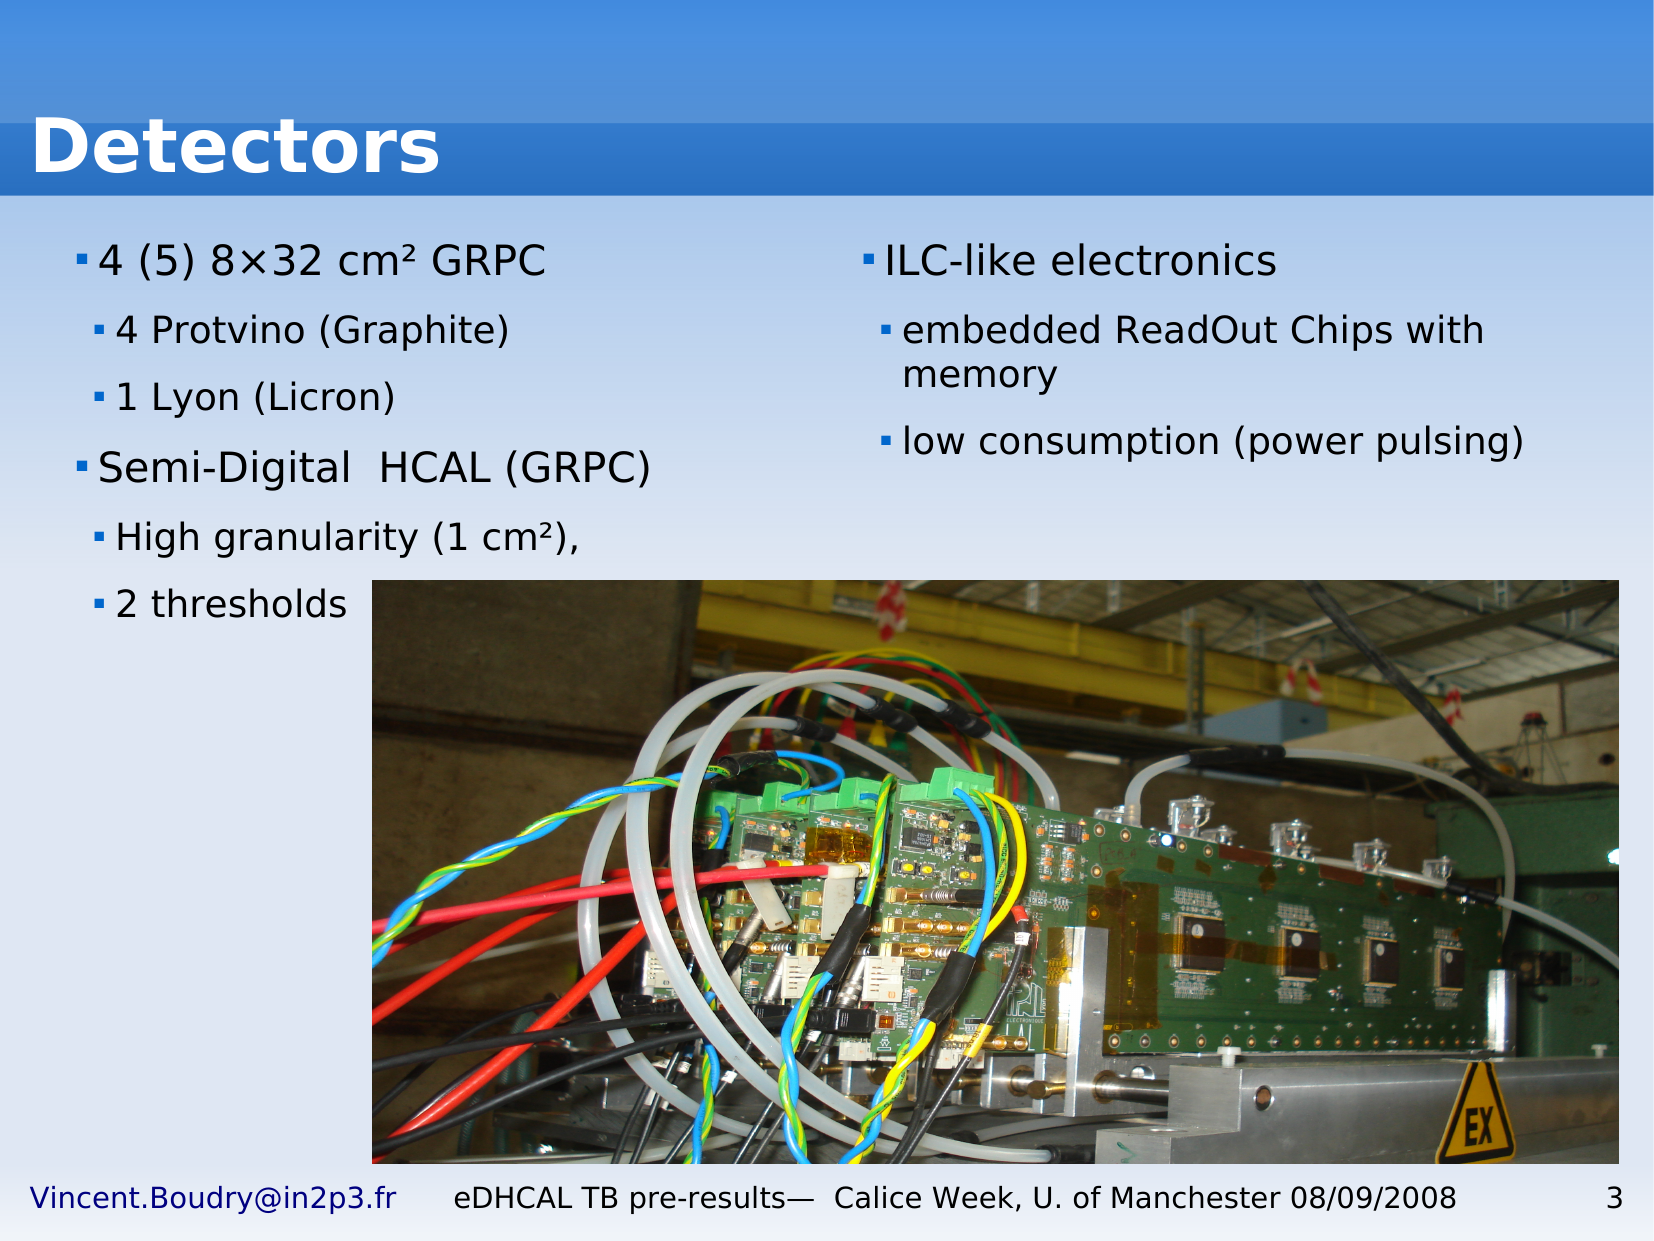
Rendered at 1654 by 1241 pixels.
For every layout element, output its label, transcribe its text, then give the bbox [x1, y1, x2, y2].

list 4 (5) 8×32 cm² GRPC 4 Protvino (Graphite) 1 Lyon (Licron) Semi-Digital HCAL (GRPC) High granularity (1 cm²), 2 thresholds [59, 236, 809, 1152]
picture [0, 0, 1654, 1241]
title Detectors [29, 0, 1654, 207]
list ILC-like electronics embedded ReadOut Chips with memory low consumption (power pulsing) [845, 236, 1596, 1137]
